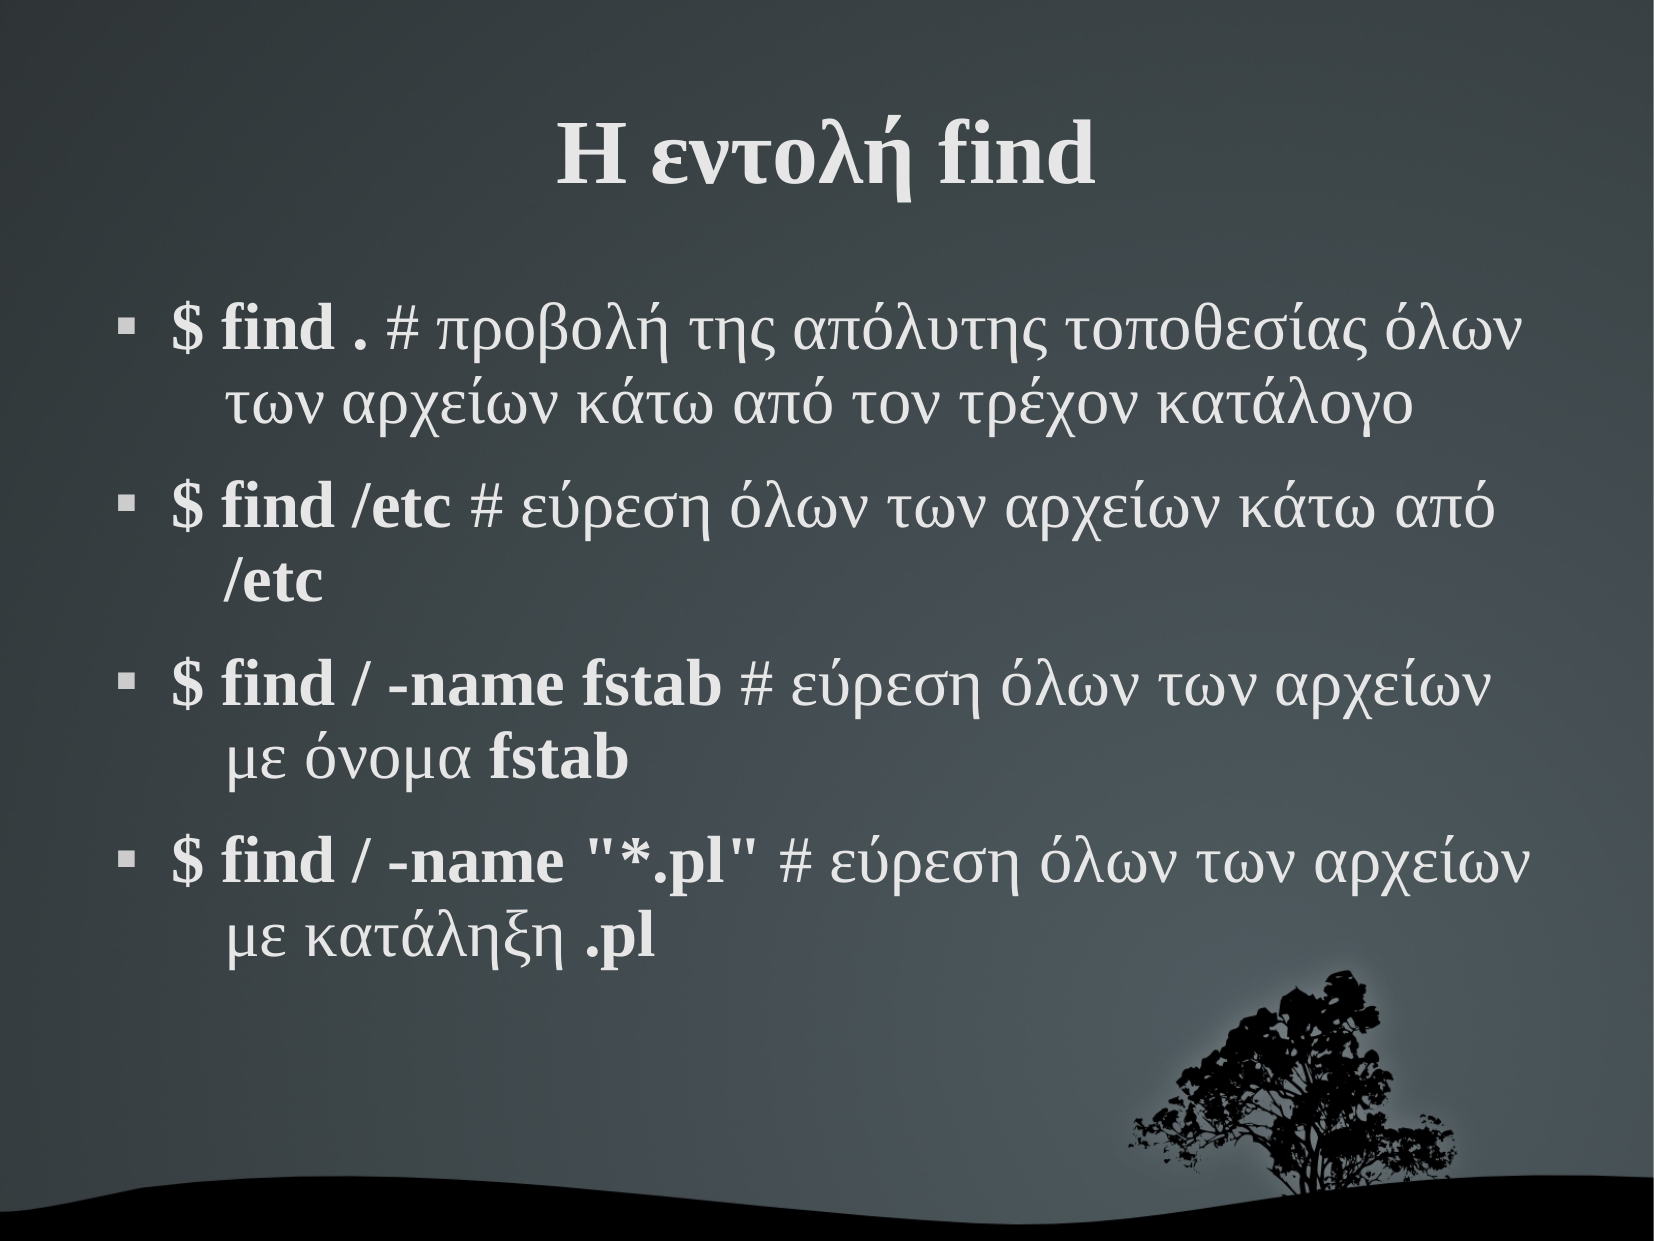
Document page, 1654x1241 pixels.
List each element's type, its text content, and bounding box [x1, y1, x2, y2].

title Η εντολή find [82, 49, 1571, 257]
list $ find . # προβολή της απόλυτης τοποθεσίας όλων των αρχείων κάτω από τον τρέχον κατάλογο $ find /etc # εύρεση όλων των αρχείων κάτω από /etc $ find / -name fstab # εύρεση όλων των αρχείων με όνομα fstab $ find / -name "*.pl" # εύρεση όλων των αρχείων με κατάληξη .pl [82, 290, 1571, 1109]
picture [0, 0, 1654, 1241]
